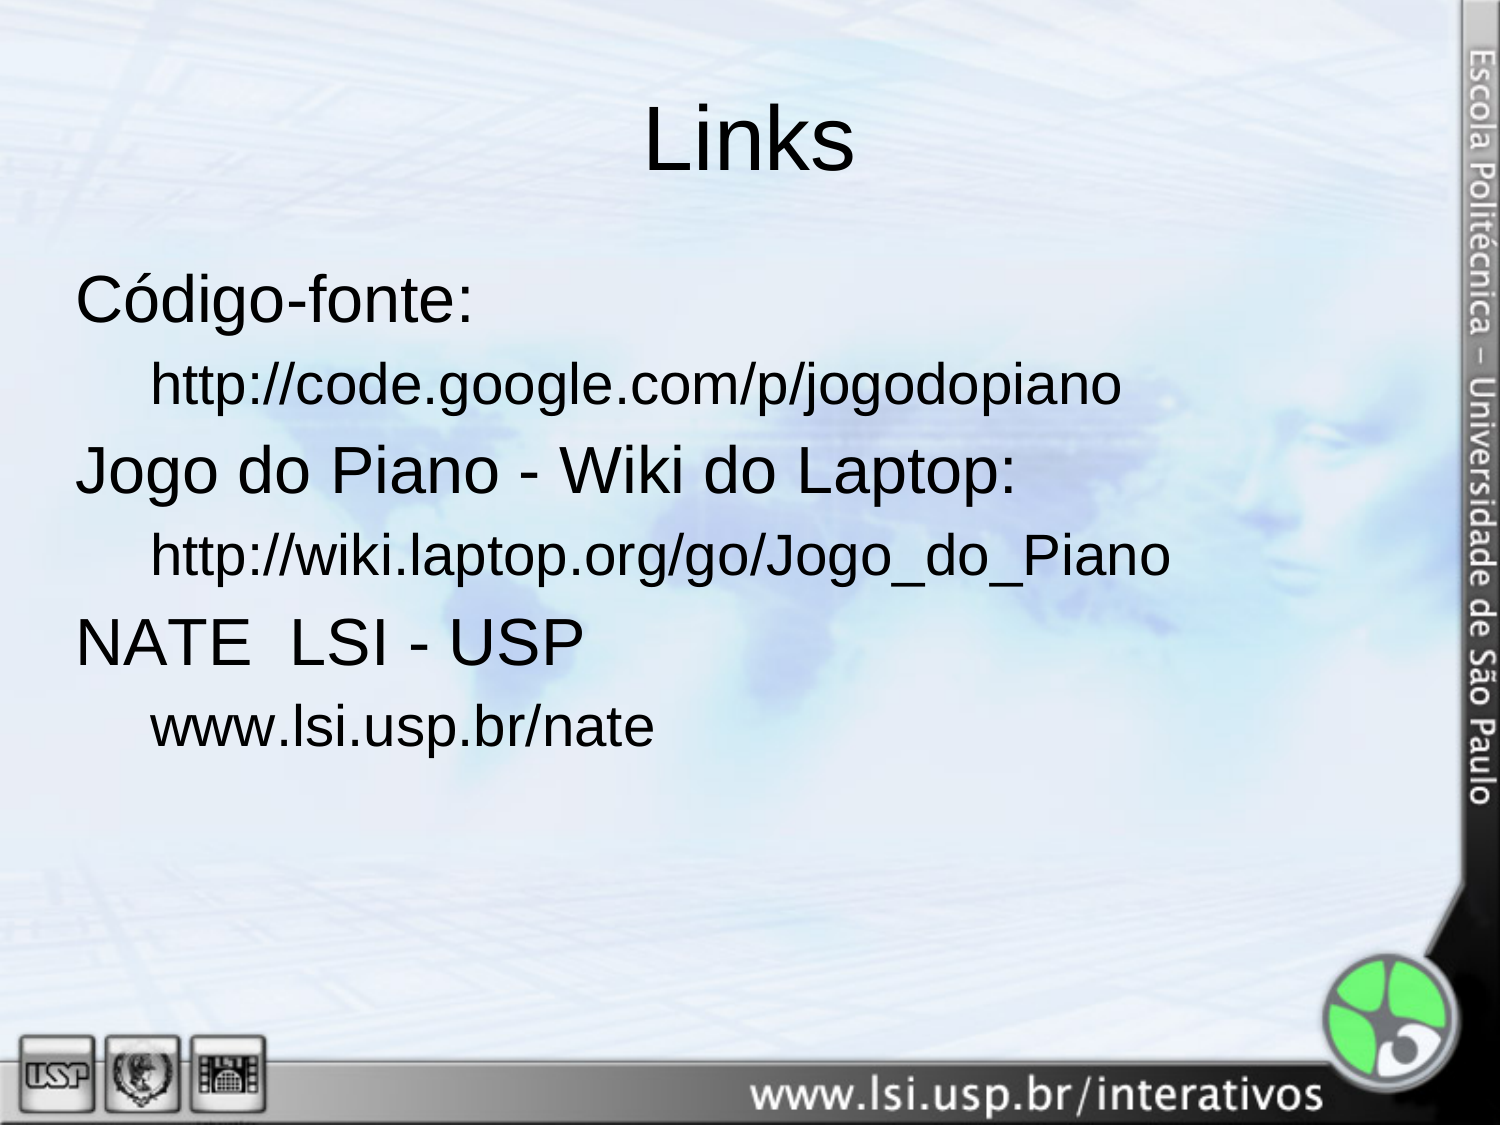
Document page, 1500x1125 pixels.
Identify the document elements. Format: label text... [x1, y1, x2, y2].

title Links [75, 28, 1426, 250]
picture [0, 0, 1500, 1125]
list Código-fonte: http://code.google.com/p/jogodopiano Jogo do Piano - Wiki do Laptop: http://wiki.laptop.org/go/Jogo_do_Piano NATE LSI - USP www.lsi.usp.br/nate [75, 262, 1426, 991]
